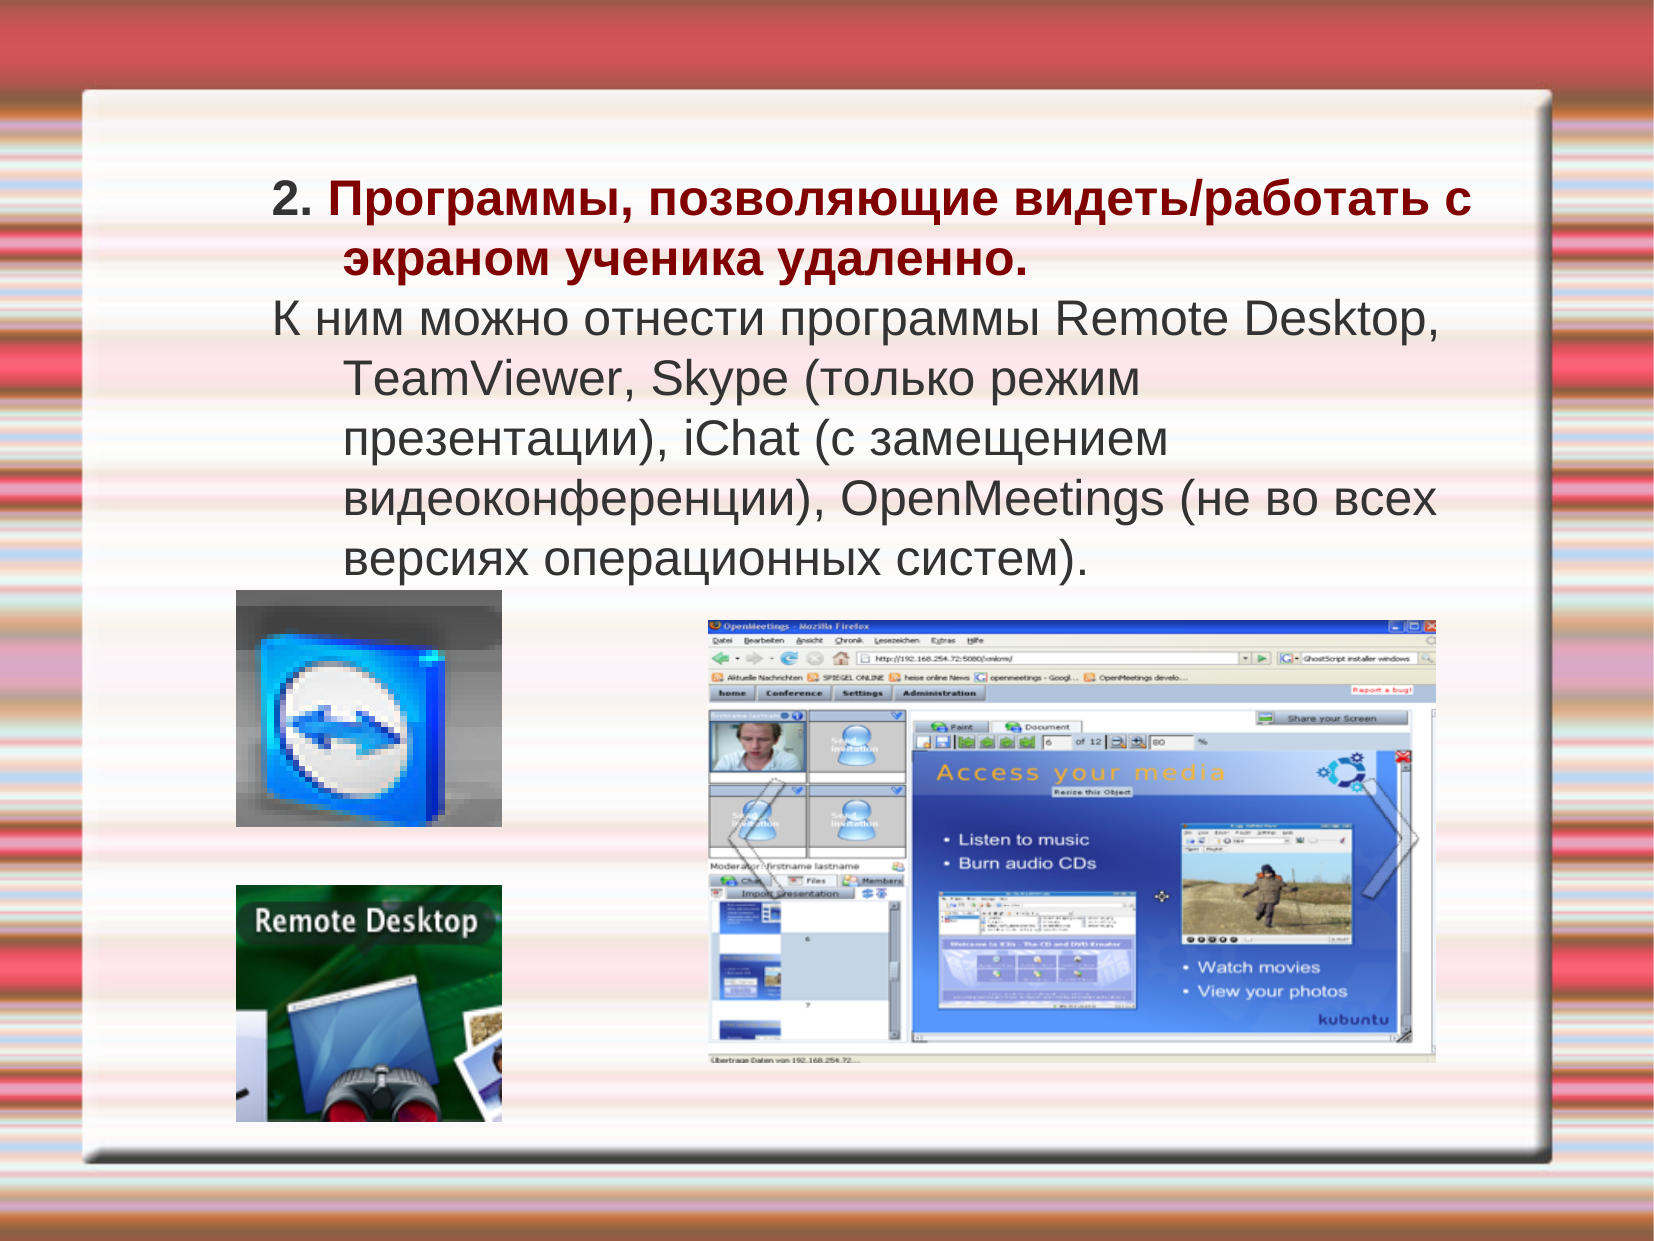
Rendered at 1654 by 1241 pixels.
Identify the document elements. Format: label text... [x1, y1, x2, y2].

picture [236, 590, 502, 827]
list 2. Программы, позволяющие видеть/работать с экраном ученика удаленно. К ним можно отнести программы Remote Desktop, TeamViewer, Skype (только режим презентации), iChat (с замещением видеоконференции), OpenMeetings (не во всех версиях операционных систем). [177, 165, 1480, 590]
picture [236, 885, 502, 1123]
picture [708, 620, 1436, 1063]
